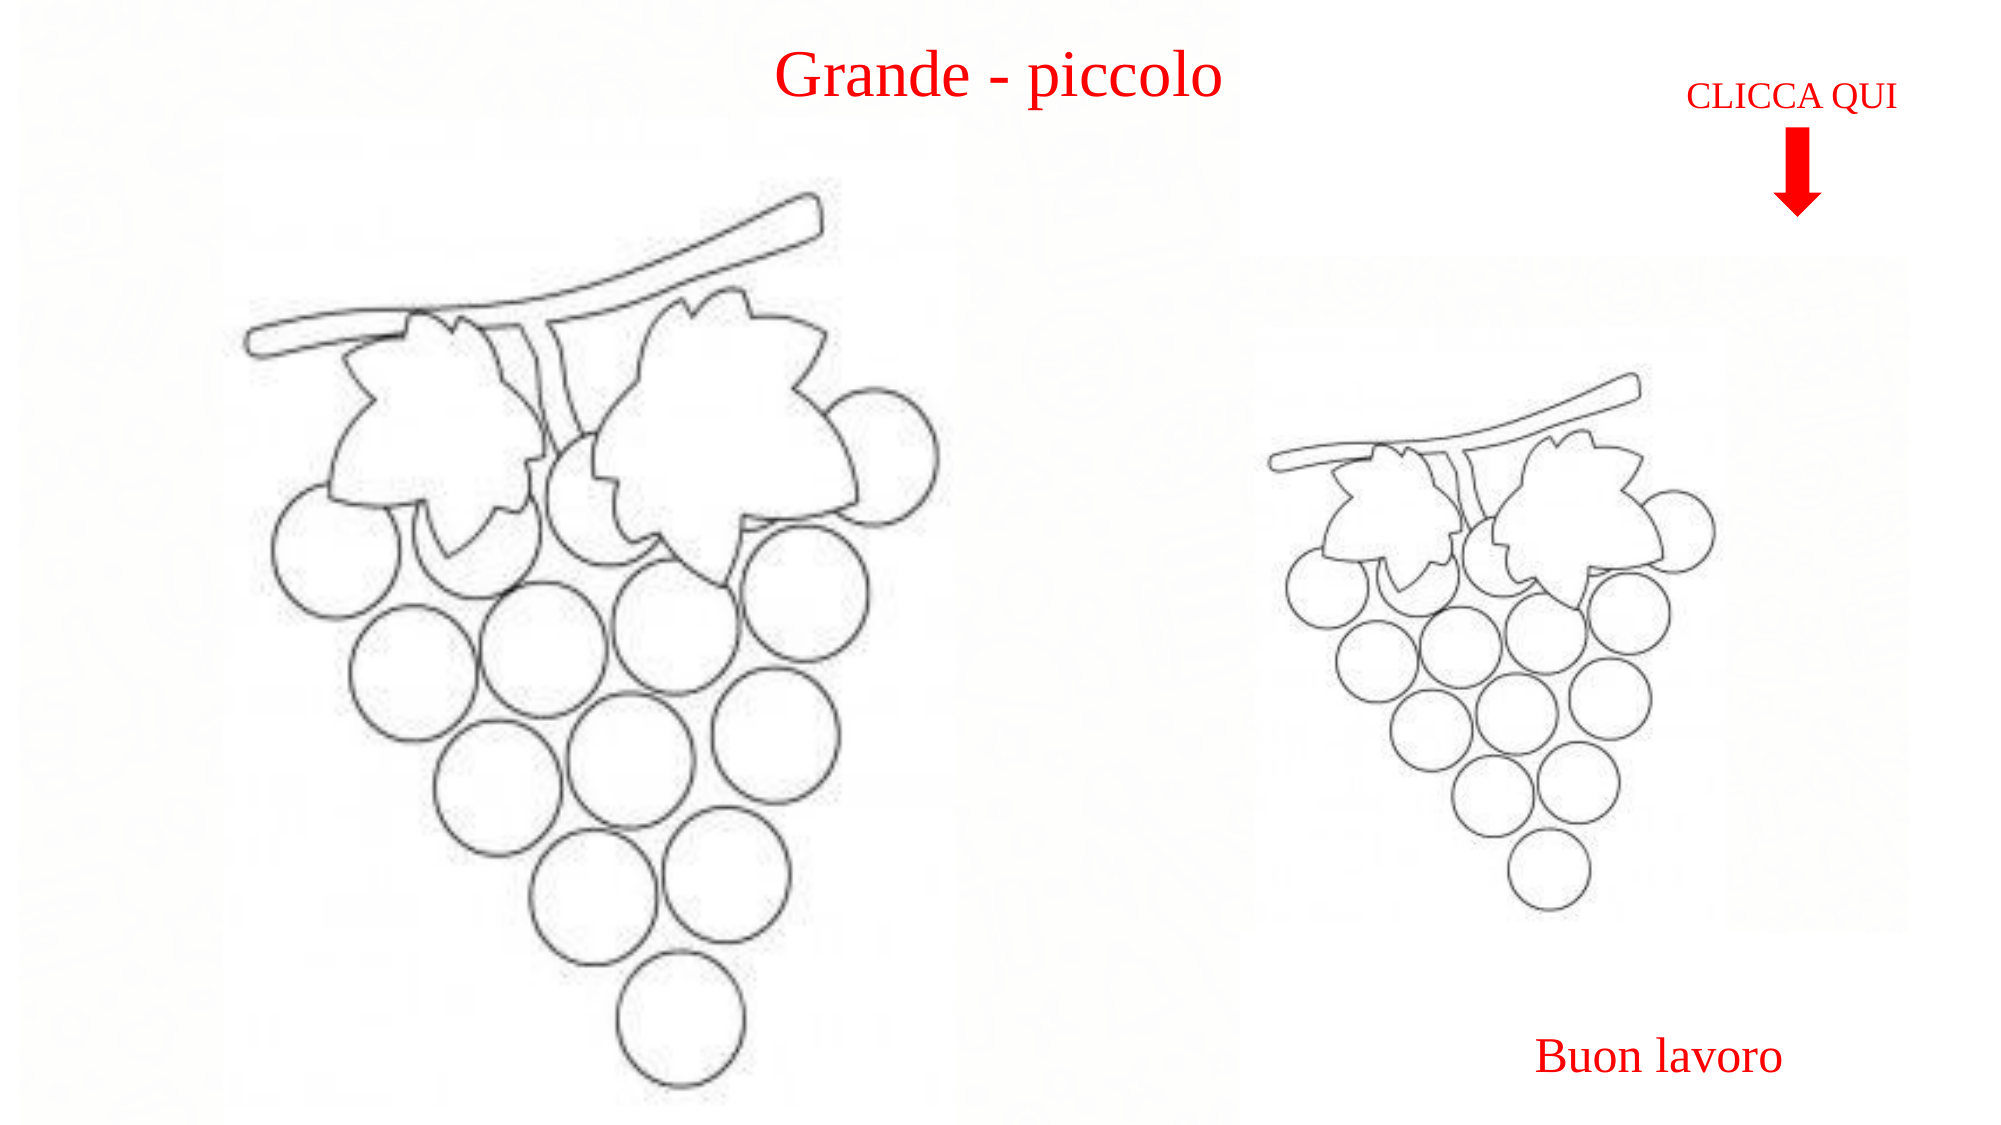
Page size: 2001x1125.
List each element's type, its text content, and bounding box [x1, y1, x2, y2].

text_box CLICCA QUI [1671, 63, 1924, 125]
picture [19, 0, 1909, 1125]
text_box Buon lavoro [1519, 1015, 1863, 1091]
text_box [1775, 128, 1820, 216]
title Grande - piccolo [137, 0, 1863, 149]
